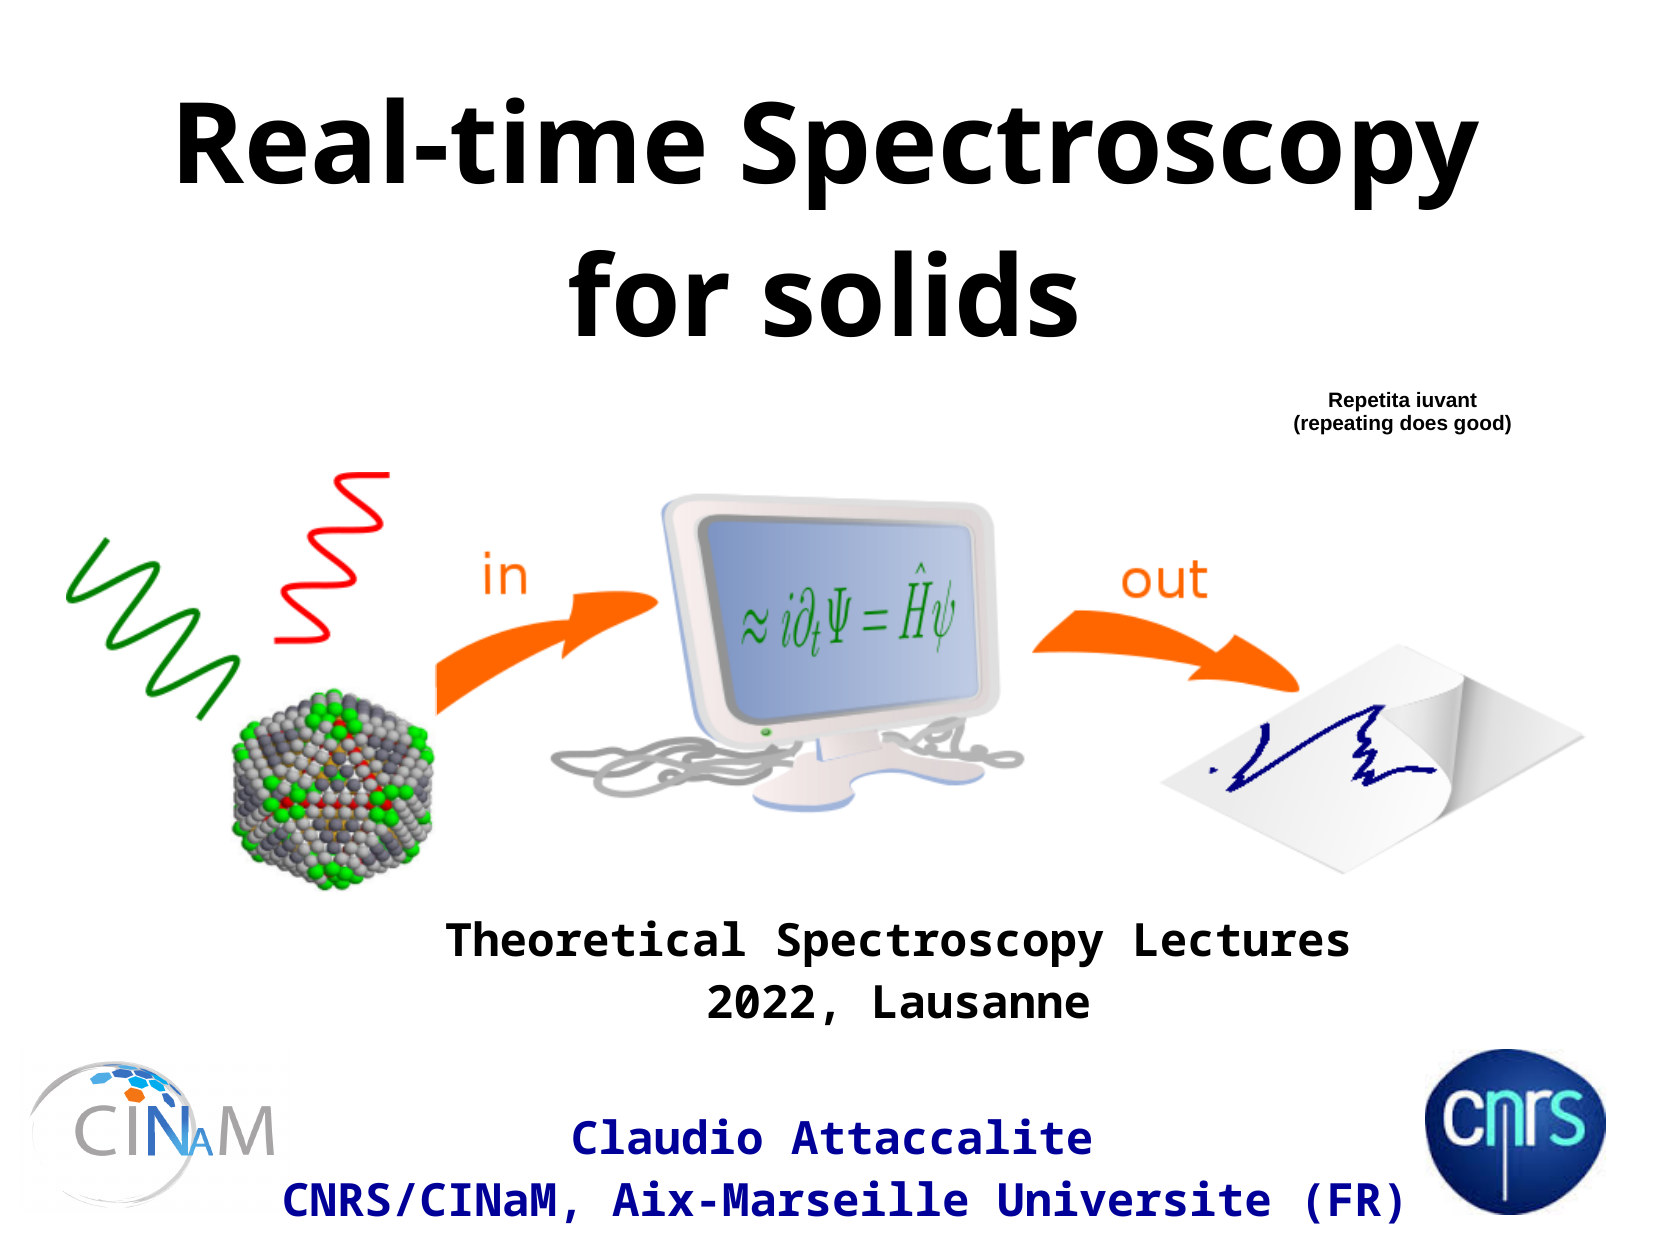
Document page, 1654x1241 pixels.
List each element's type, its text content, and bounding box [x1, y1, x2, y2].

text_box Repetita iuvant (repeating does good) [1170, 381, 1636, 496]
picture [1425, 1049, 1606, 1215]
text_box Real-time Spectroscopy for solids [0, 56, 1651, 382]
picture [18, 1048, 289, 1214]
picture [66, 472, 1586, 892]
text_box Claudio Attaccalite CNRS/CINaM, Aix-Marseille Universite (FR) [260, 1097, 1431, 1240]
text_box Theoretical Spectroscopy Lectures 2022, Lausanne [420, 900, 1378, 1042]
